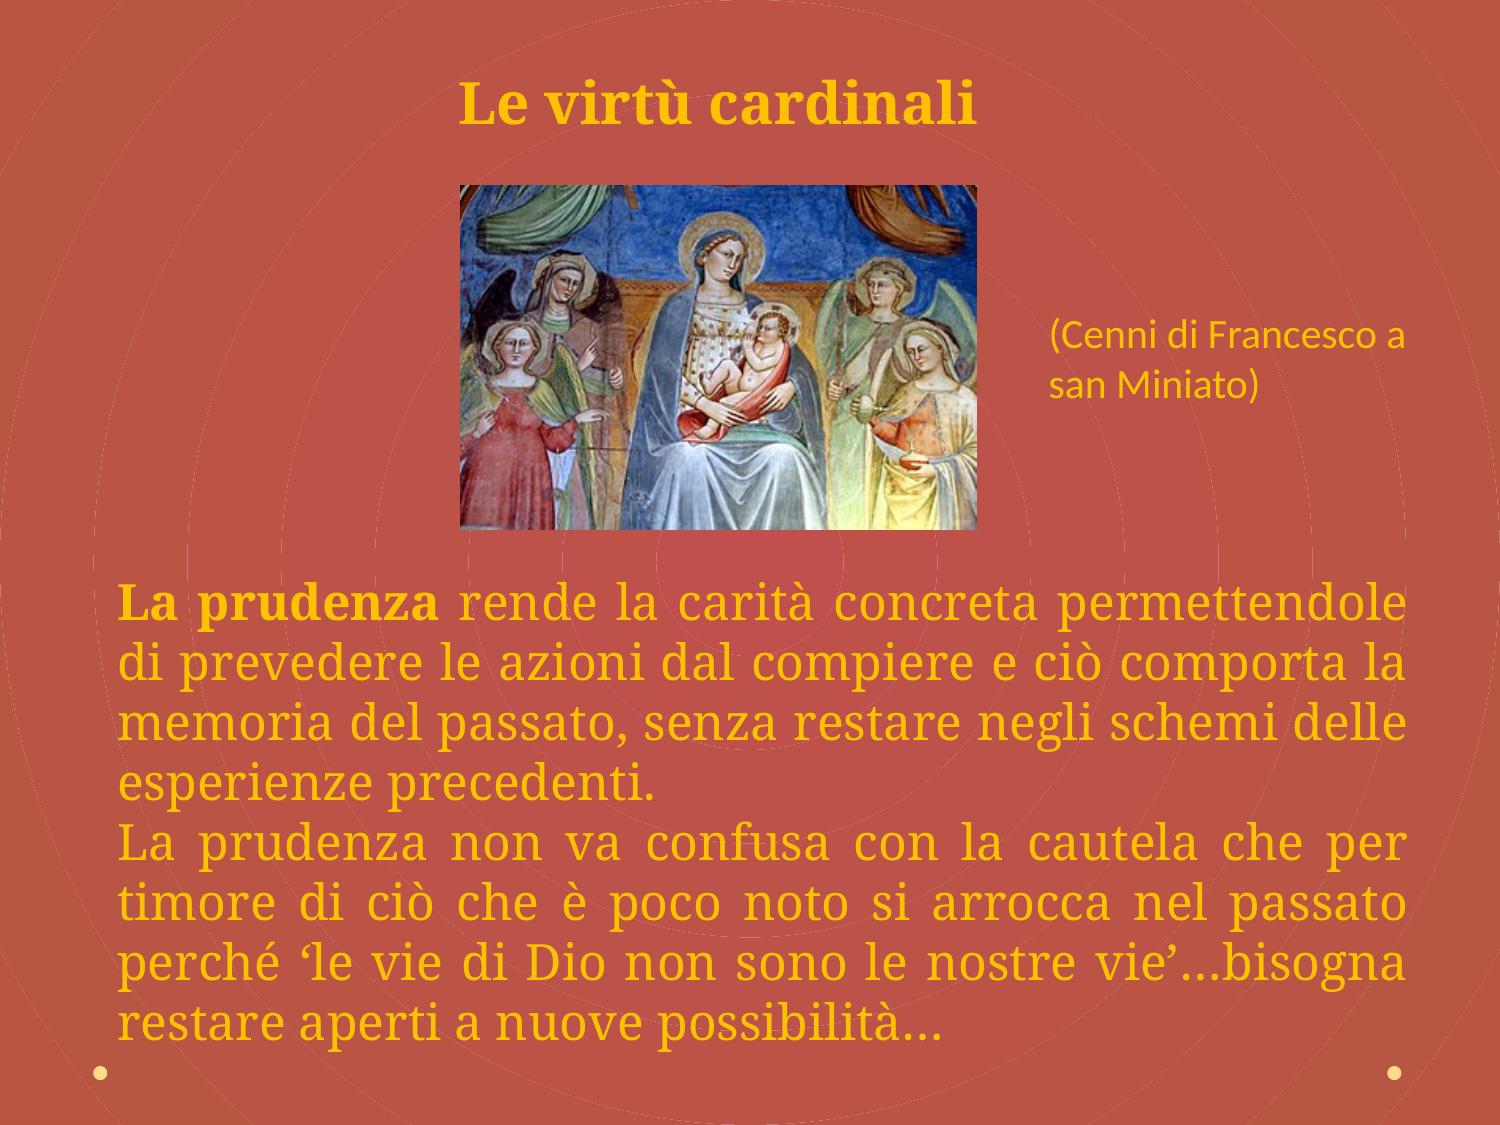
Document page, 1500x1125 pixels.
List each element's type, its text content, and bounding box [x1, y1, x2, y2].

picture [460, 185, 977, 530]
text_box (Cenni di Francesco a san Miniato) [1033, 299, 1459, 416]
text_box La prudenza rende la carità concreta permettendole di prevedere le azioni dal compiere e ciò comporta la memoria del passato, senza restare negli schemi delle esperienze precedenti. La prudenza non va confusa con la cautela che per timore di ciò che è poco noto si arrocca nel passato perché ‘le vie di Dio non sono le nostre vie’…bisogna restare aperti a nuove possibilità… [102, 562, 1426, 1063]
text_box Le virtù cardinali [139, 58, 1298, 145]
